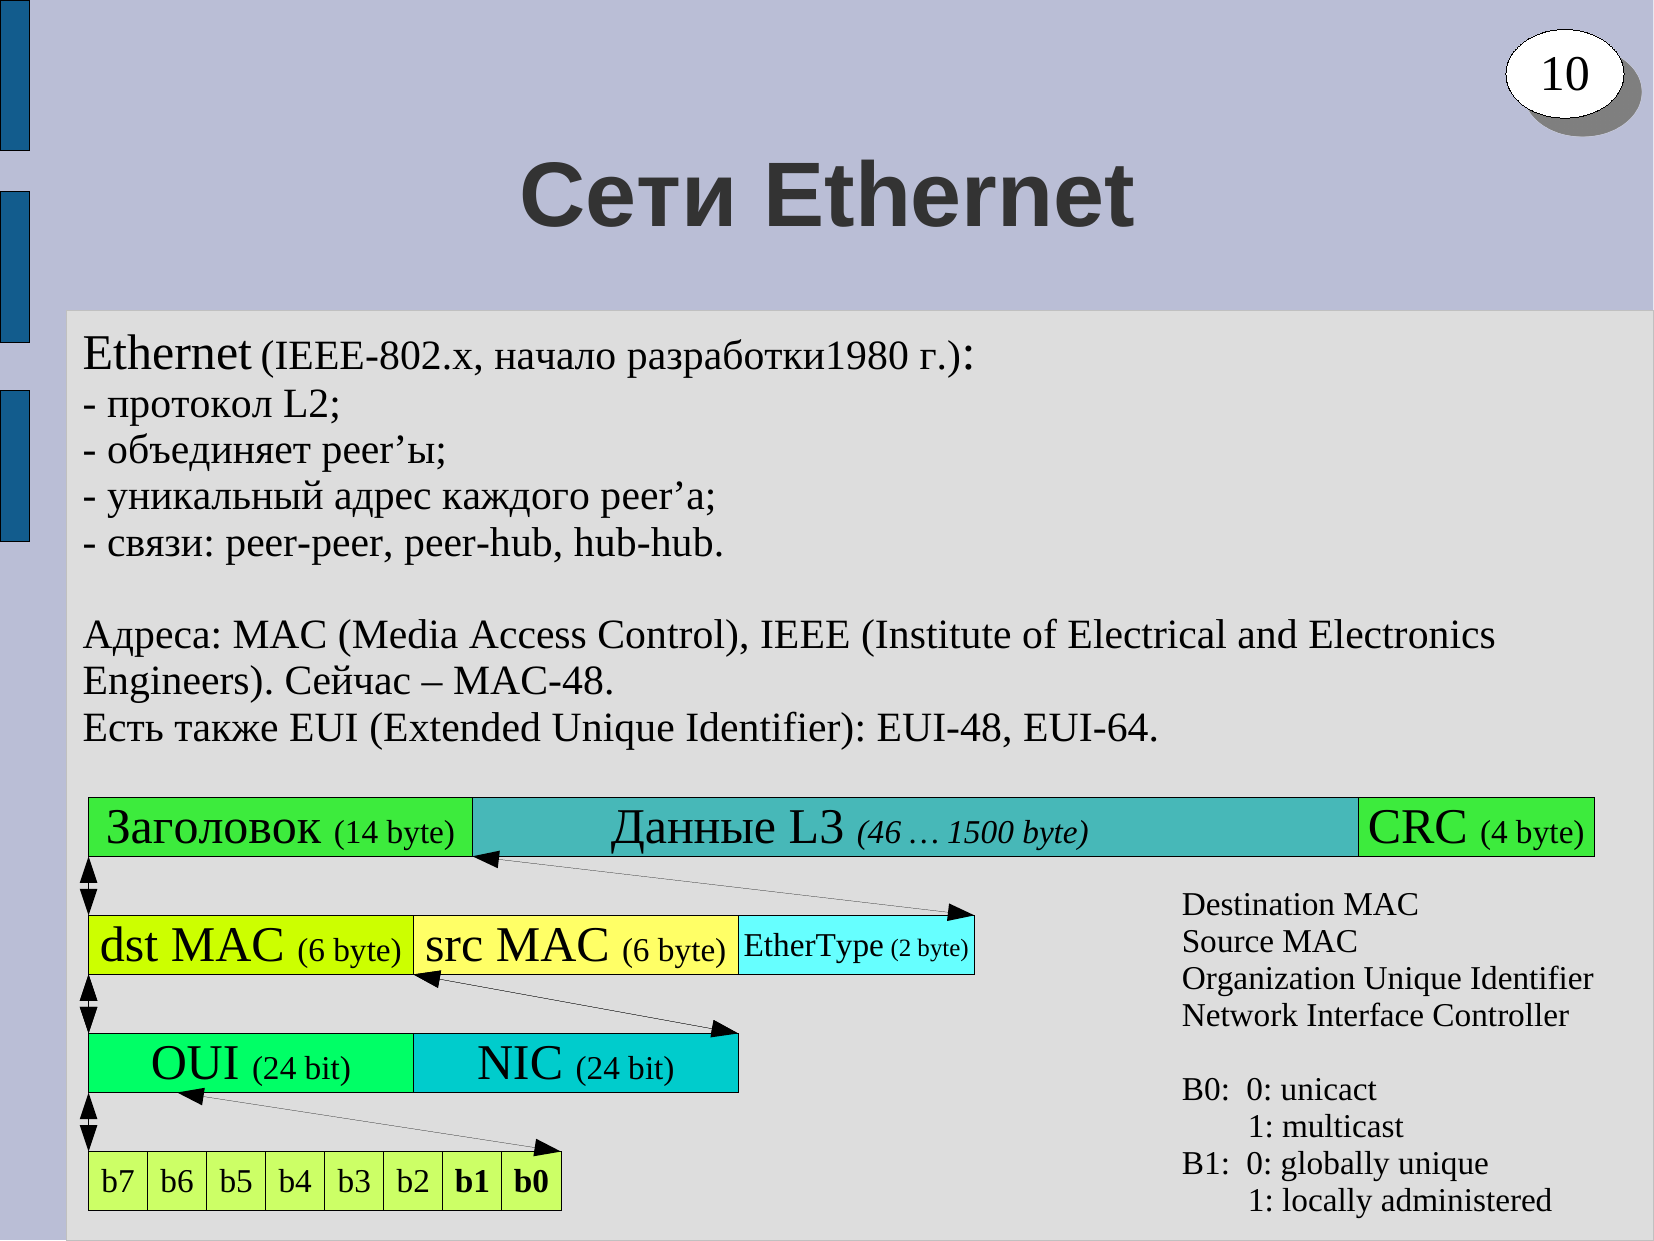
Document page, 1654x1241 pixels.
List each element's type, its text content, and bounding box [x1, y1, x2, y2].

text_box b3 [324, 1151, 383, 1211]
text_box Заголовок (14 byte) [88, 797, 473, 857]
text_box b0 [501, 1151, 562, 1211]
text_box dst MAC (6 byte) [88, 915, 414, 975]
text_box b4 [265, 1151, 324, 1211]
text_box b2 [383, 1151, 442, 1211]
text_box b6 [147, 1151, 206, 1211]
text_box EtherType (2 byte) [739, 915, 975, 975]
text_box OUI (24 bit) [88, 1033, 414, 1093]
text_box b5 [206, 1151, 265, 1211]
title Сети Ethernet [121, 91, 1534, 299]
text_box Ethernet (IEEE-802.x, начало разработки1980 г.): - протокол L2; - объединяет peer’ы; - уникальный адрес каждого peer’а; - связи: peer-peer, peer-hub, hub-hub. Адреса: MAC (Media Access Control), IEEE (Institute of Electrical and Electronics Engineers). Сейчас – MAC-48. Есть также EUI (Extended Unique Identifier): EUI-48, EUI-64. [82, 324, 1648, 751]
text_box CRC (4 byte) [1358, 797, 1595, 857]
text_box b7 [88, 1151, 147, 1211]
text_box 10 [1505, 29, 1625, 119]
text_box NIC (24 bit) [414, 1033, 739, 1093]
text_box Данные L3 (46 … 1500 byte) [473, 797, 1358, 857]
text_box Destination MAC Source MAC Organization Unique Identifier Network Interface Controller B0: 0: unicact 1: multicast B1: 0: globally unique 1: locally administered [1181, 885, 1595, 1220]
text_box b1 [442, 1151, 501, 1211]
text_box src MAC (6 byte) [414, 915, 739, 975]
